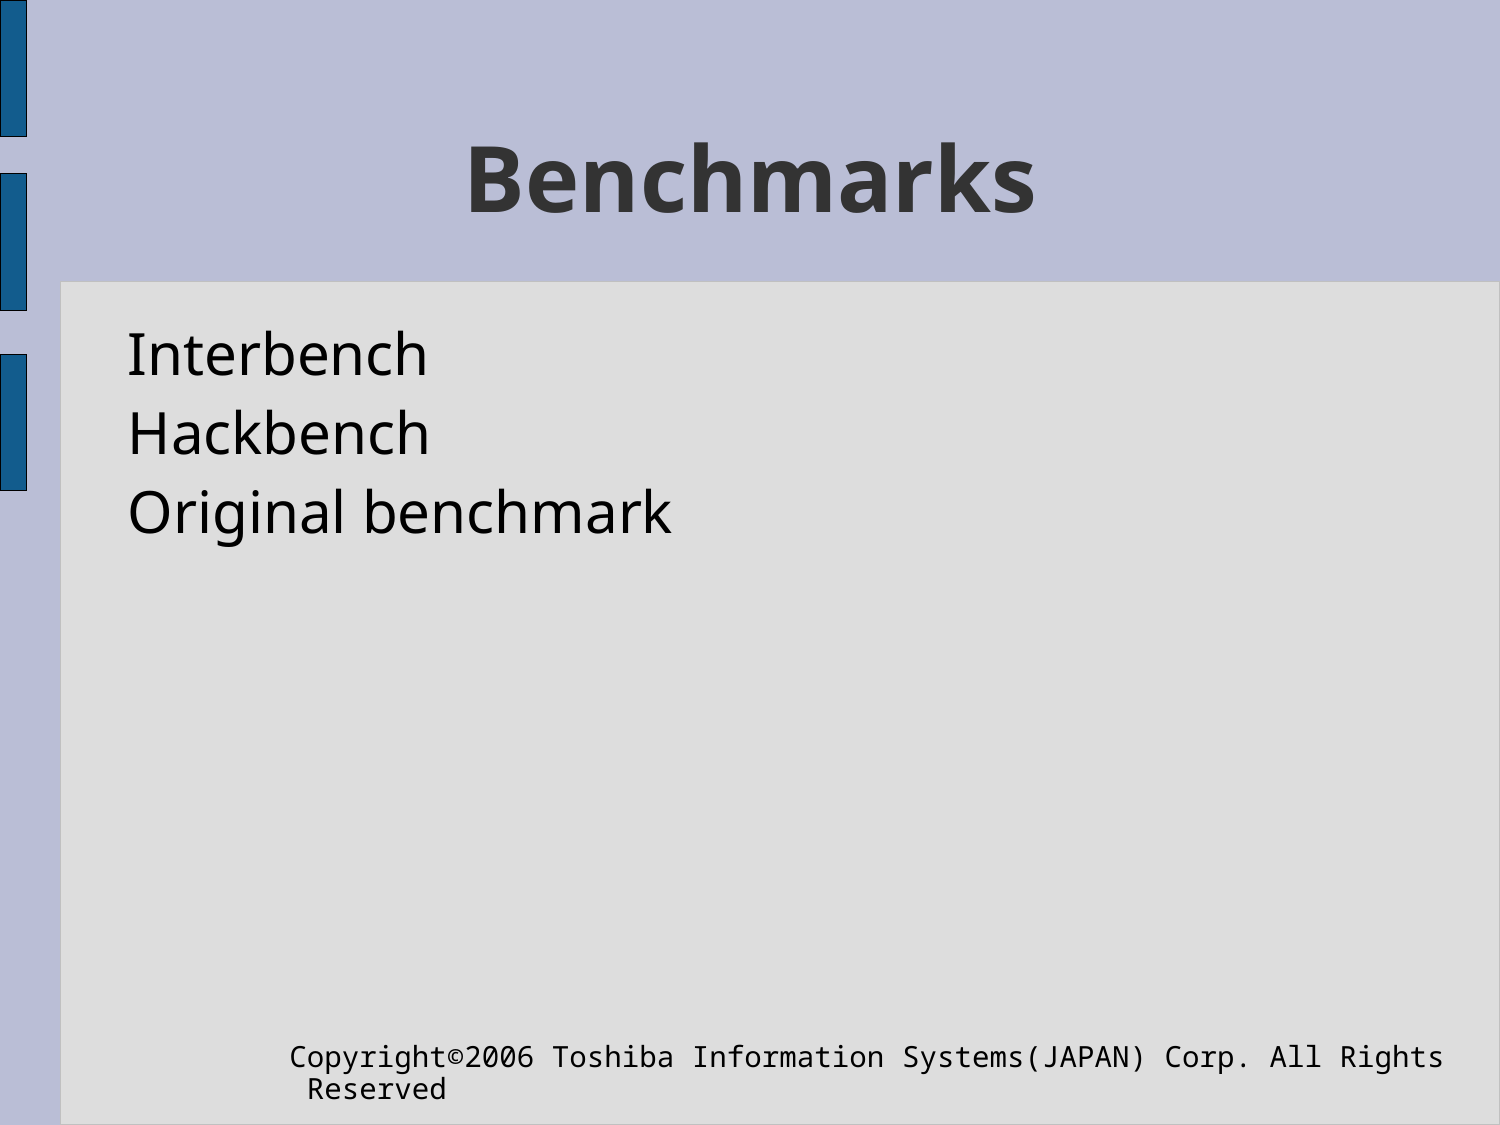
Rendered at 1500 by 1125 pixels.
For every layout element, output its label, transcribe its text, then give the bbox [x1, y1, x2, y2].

list Interbench Hackbench Original benchmark [110, 312, 1392, 1022]
title Benchmarks [110, 82, 1392, 271]
